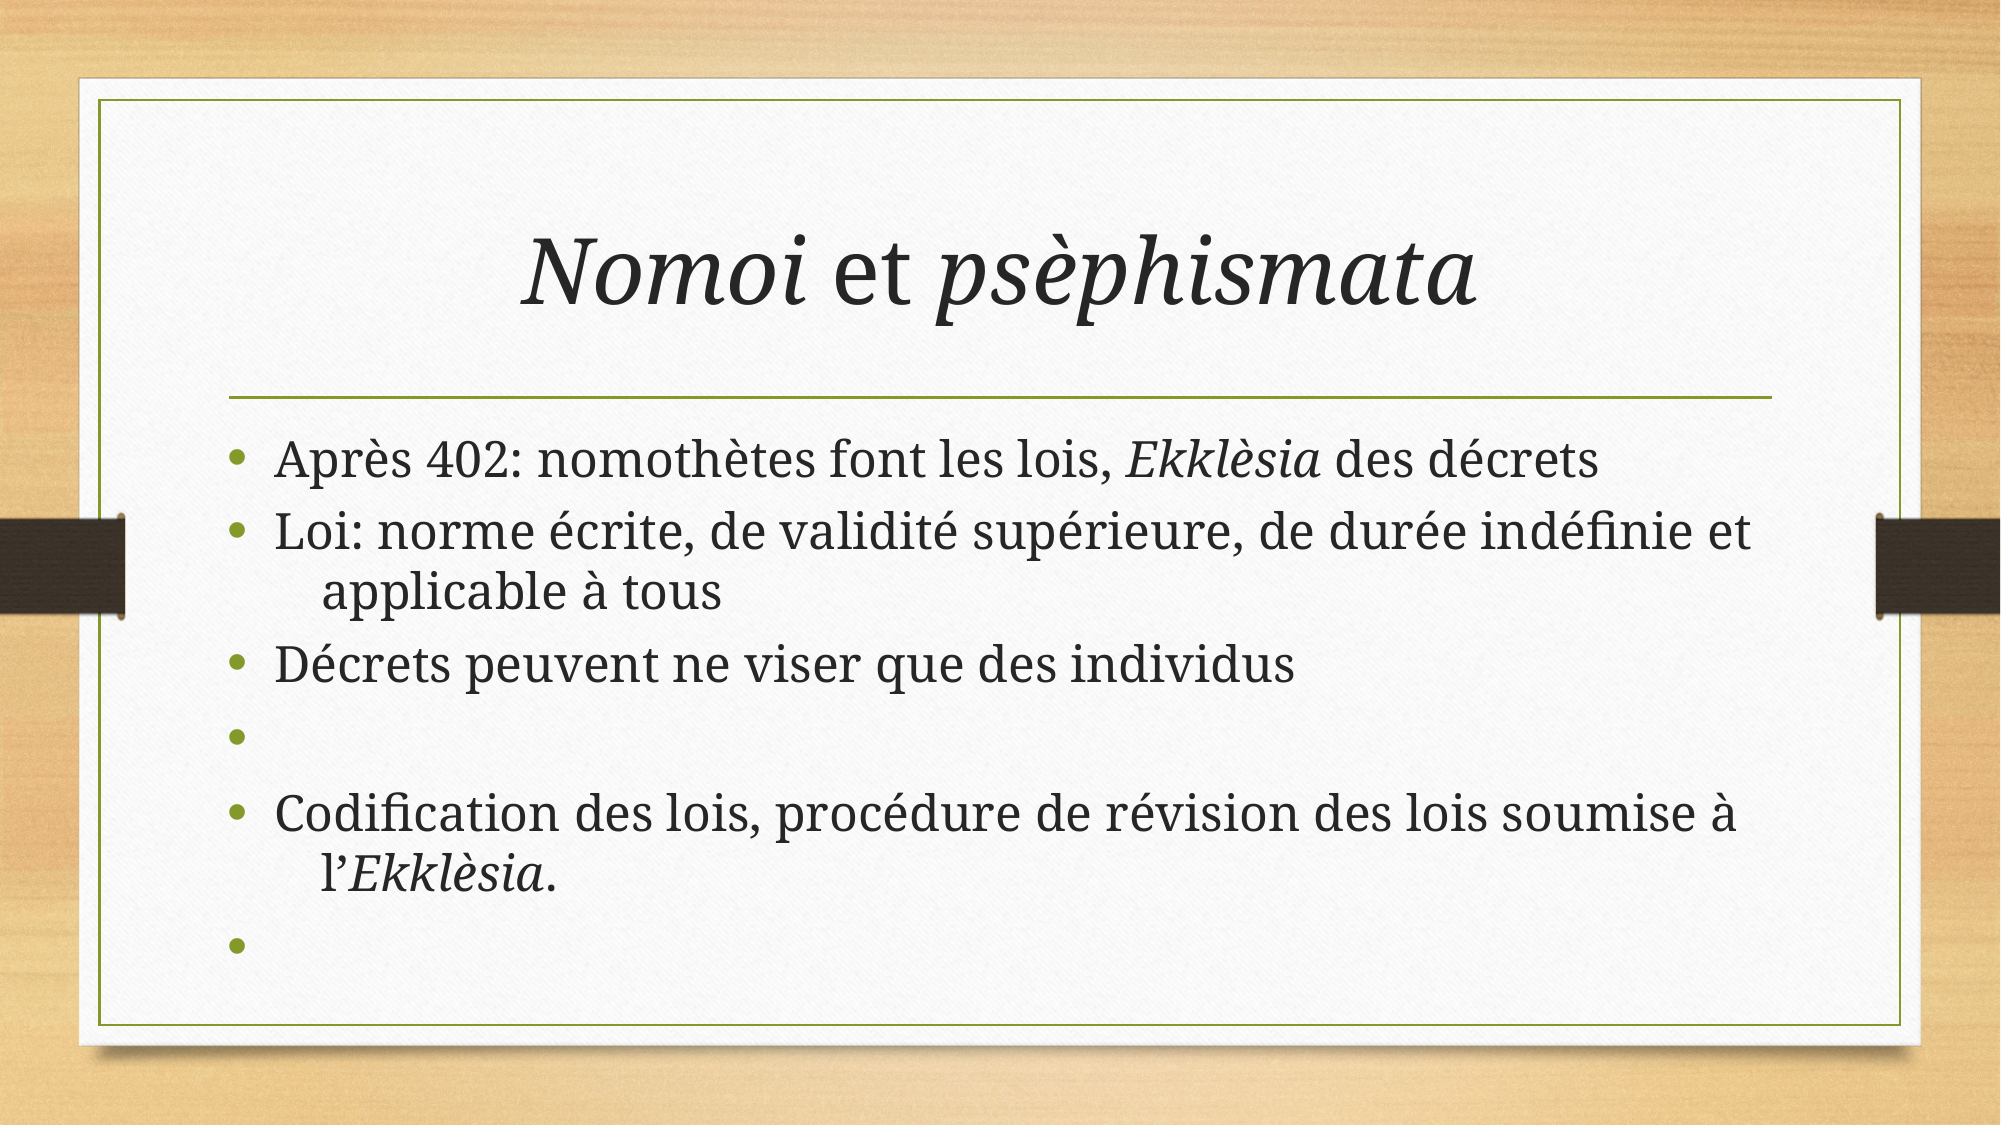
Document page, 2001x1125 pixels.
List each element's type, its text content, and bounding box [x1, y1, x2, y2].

title Nomoi et psèphismata [212, 161, 1788, 376]
list Après 402: nomothètes font les lois, Ekklèsia des décrets Loi: norme écrite, de validité supérieure, de durée indéfinie et applicable à tous Décrets peuvent ne viser que des individus Codification des lois, procédure de révision des lois soumise à l’Ekklèsia. [212, 419, 1788, 964]
